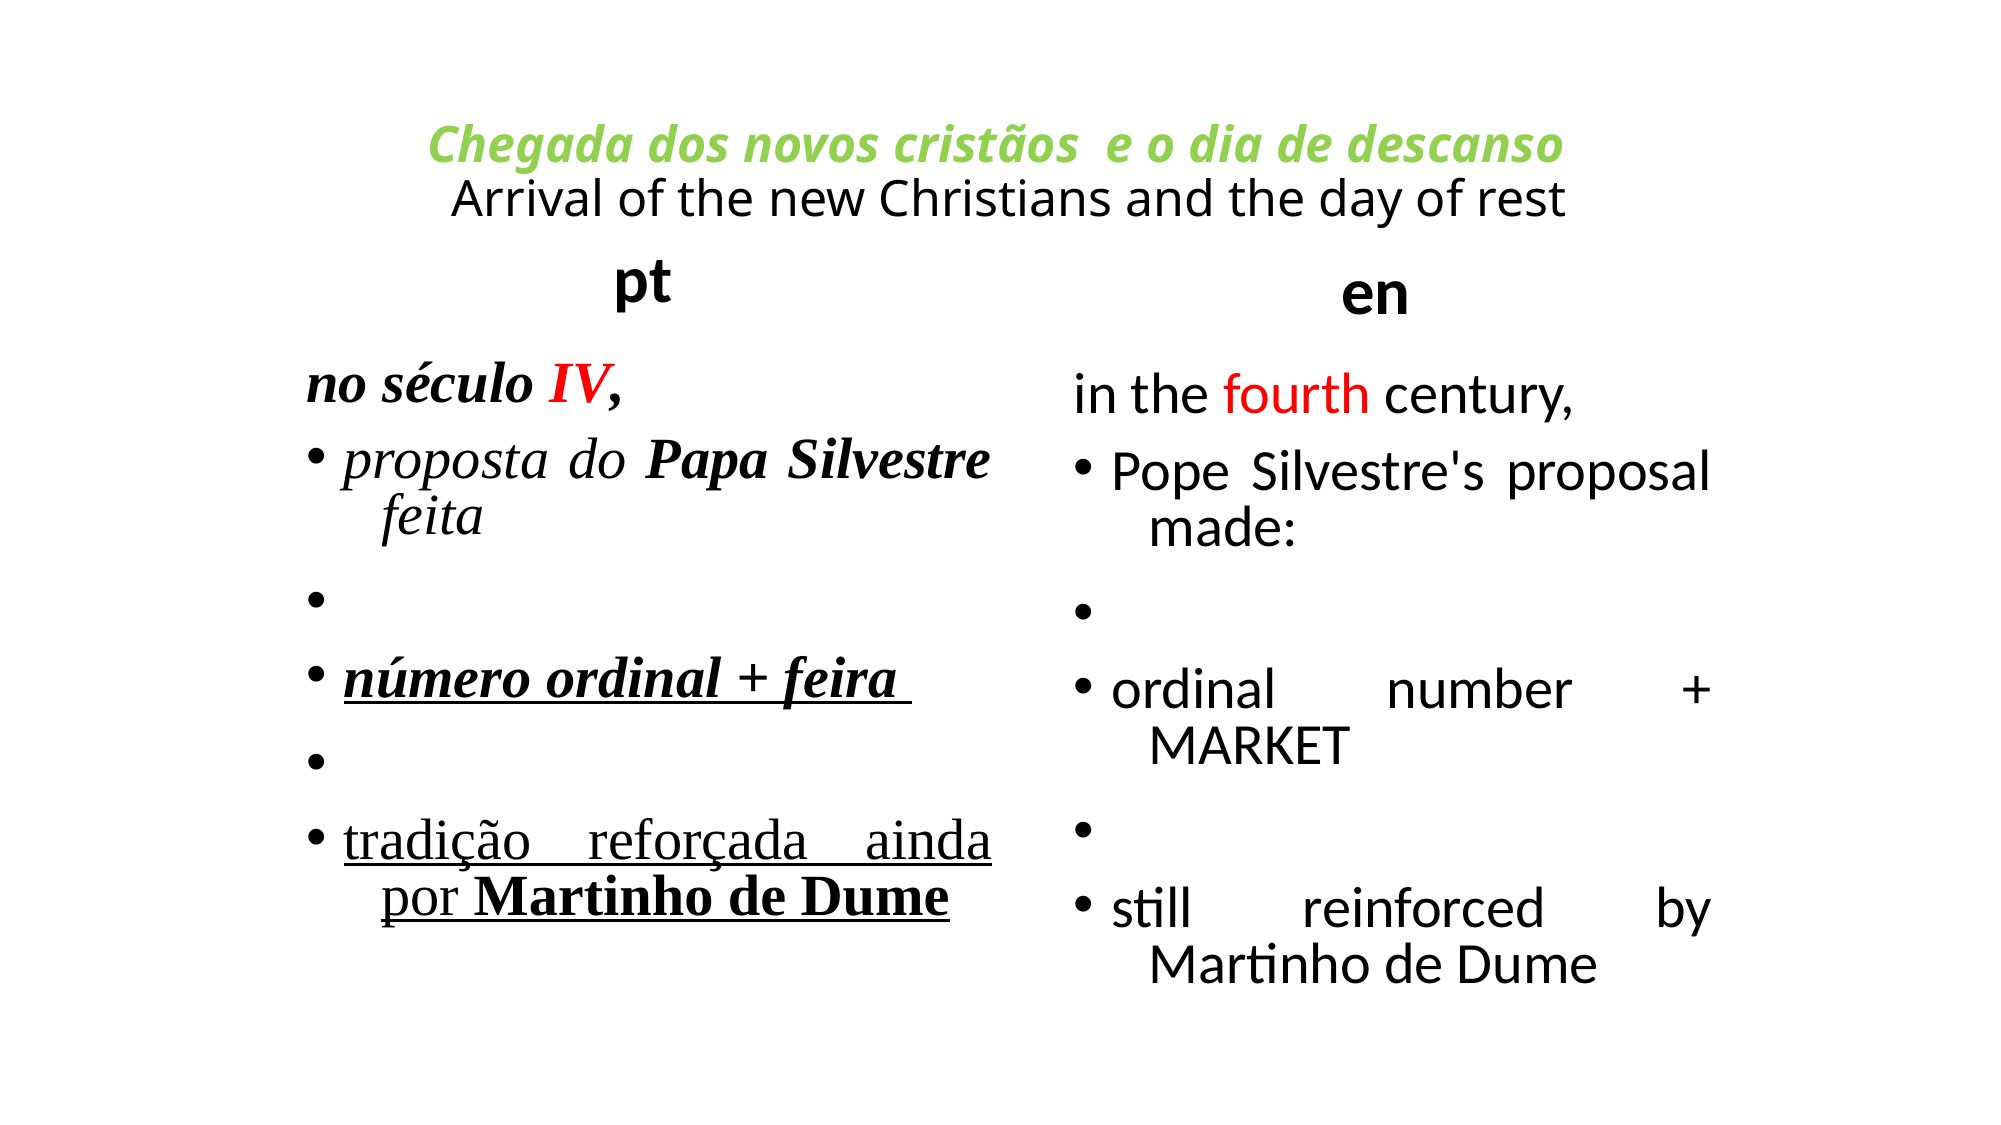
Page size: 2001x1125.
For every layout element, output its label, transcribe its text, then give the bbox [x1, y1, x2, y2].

list en [1023, 231, 1728, 337]
list in the fourth century, Pope Silvestre's proposal made: ordinal number + MARKET still reinforced by Martinho de Dume [1059, 361, 1728, 1047]
list pt [291, 219, 996, 325]
title Chegada dos novos cristãos e o dia de descanso Arrival of the new Christians and the day of rest [303, 66, 1716, 212]
list no século IV, proposta do Papa Silvestre feita número ordinal + feira tradição reforçada ainda por Martinho de Dume [291, 349, 1007, 1071]
